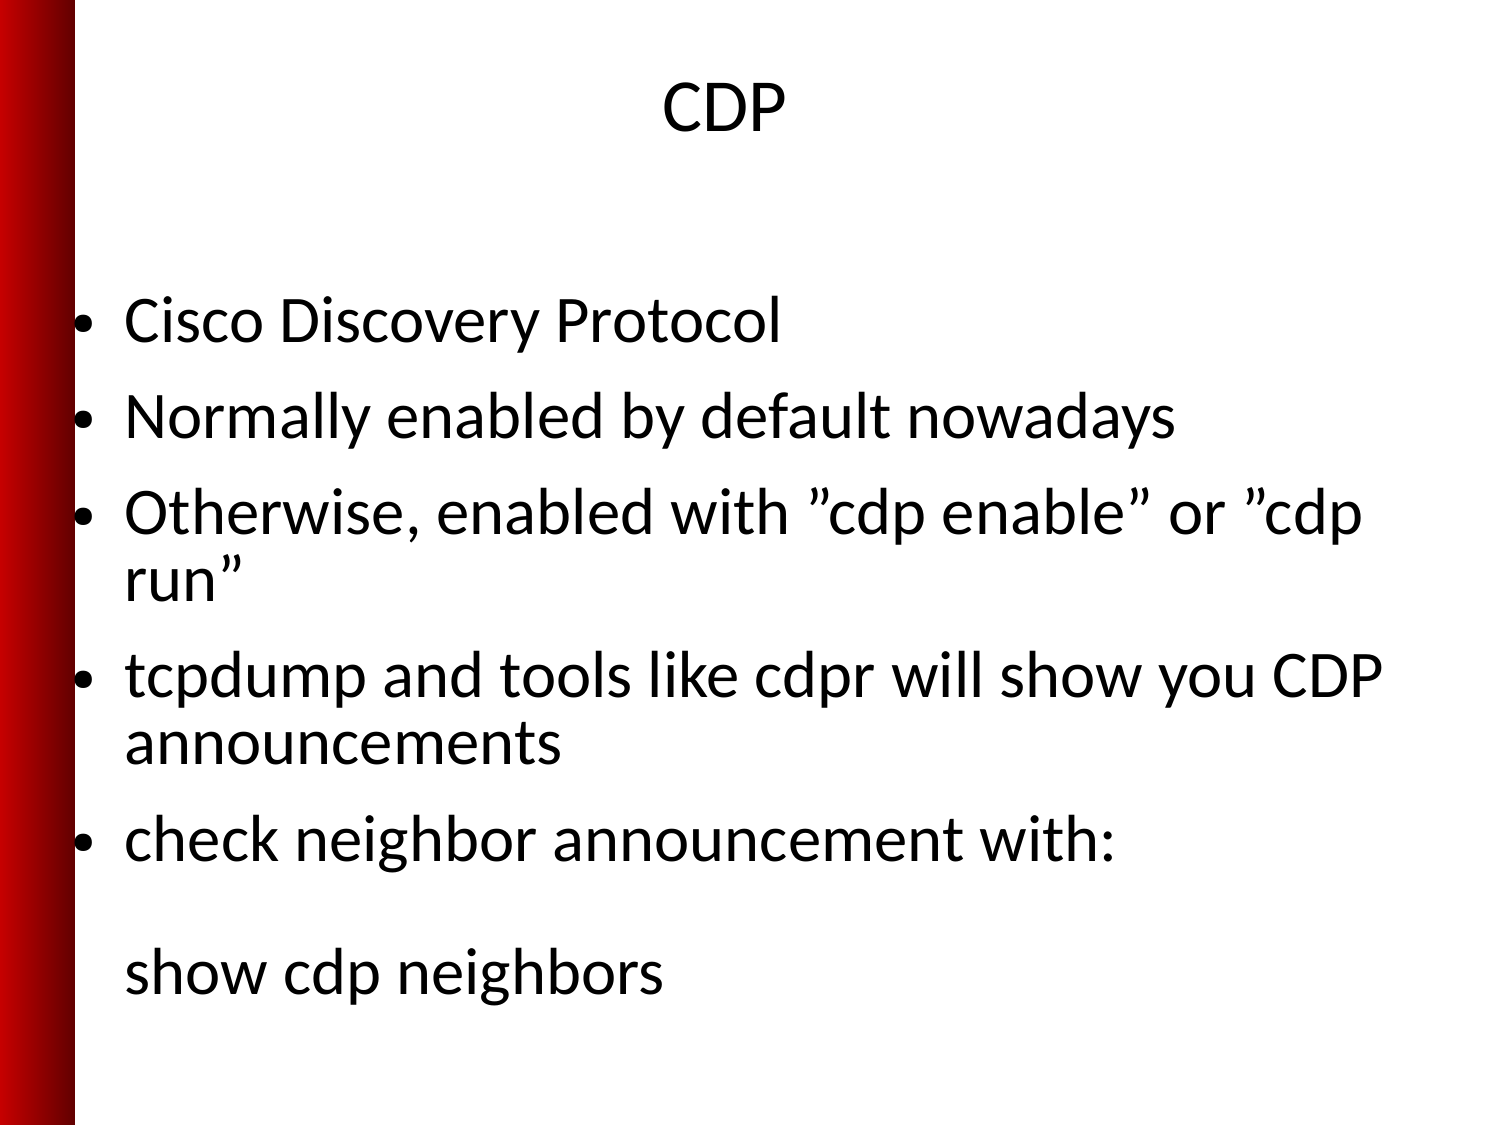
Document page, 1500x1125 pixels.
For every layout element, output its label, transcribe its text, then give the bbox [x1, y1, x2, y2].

list Cisco Discovery Protocol Normally enabled by default nowadays Otherwise, enabled with ”cdp enable” or ”cdp run” tcpdump and tools like cdpr will show you CDP announcements check neighbor announcement with: show cdp neighbors [53, 292, 1446, 1013]
title CDP [99, 24, 1350, 200]
